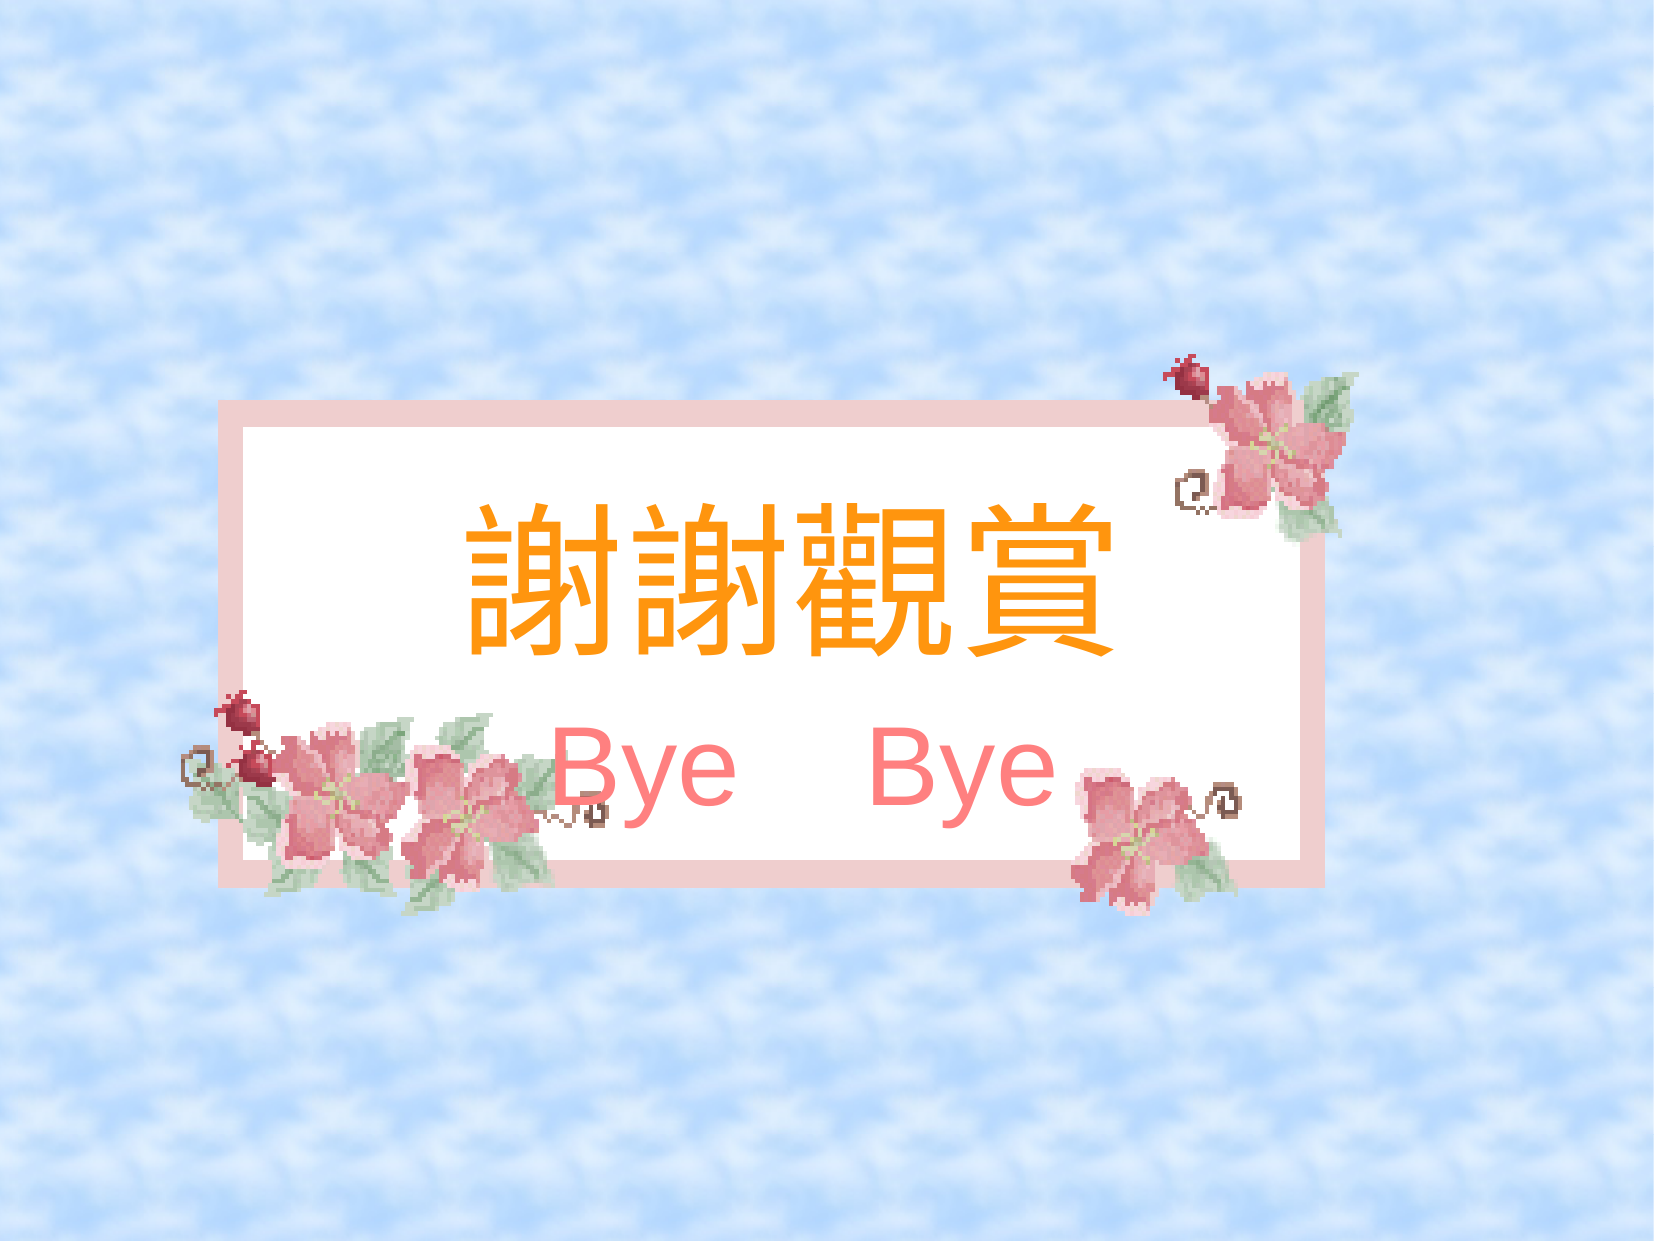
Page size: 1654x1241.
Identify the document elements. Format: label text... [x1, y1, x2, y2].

text_box Bye Bye [531, 696, 1182, 975]
text_box 謝謝觀賞 [442, 442, 1152, 703]
picture [0, 0, 1654, 1241]
